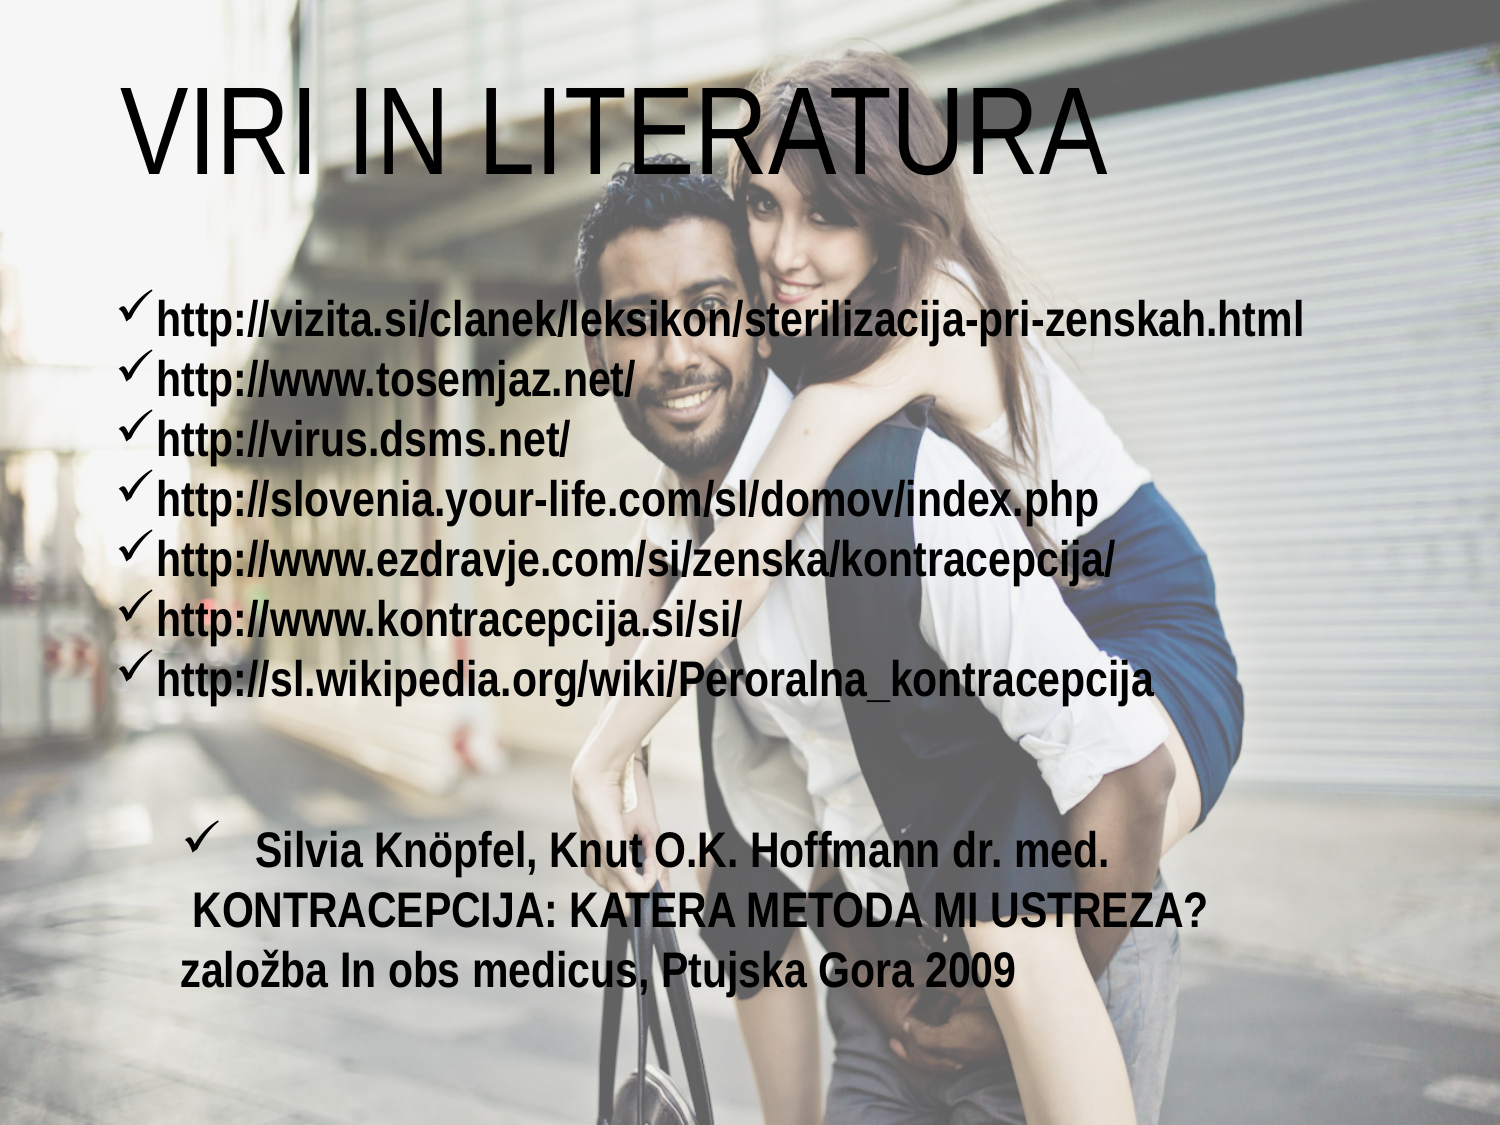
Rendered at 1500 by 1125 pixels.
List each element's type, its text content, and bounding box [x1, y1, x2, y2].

picture [0, 0, 1500, 1125]
text_box VIRI IN LITERATURA [105, 42, 1124, 208]
text_box Silvia Knöpfel, Knut O.K. Hoffmann dr. med. KONTRACEPCIJA: KATERA METODA MI USTREZA? založba In obs medicus, Ptujska Gora 2009 [166, 810, 1225, 1006]
text_box http://vizita.si/clanek/leksikon/sterilizacija-pri-zenskah.html http://www.tosemjaz.net/ http://virus.dsms.net/ http://slovenia.your-life.com/sl/domov/index.php http://www.ezdravje.com/si/zenska/kontracepcija/ http://www.kontracepcija.si/si/ http://sl.wikipedia.org/wiki/Peroralna_kontracepcija [100, 278, 1353, 774]
